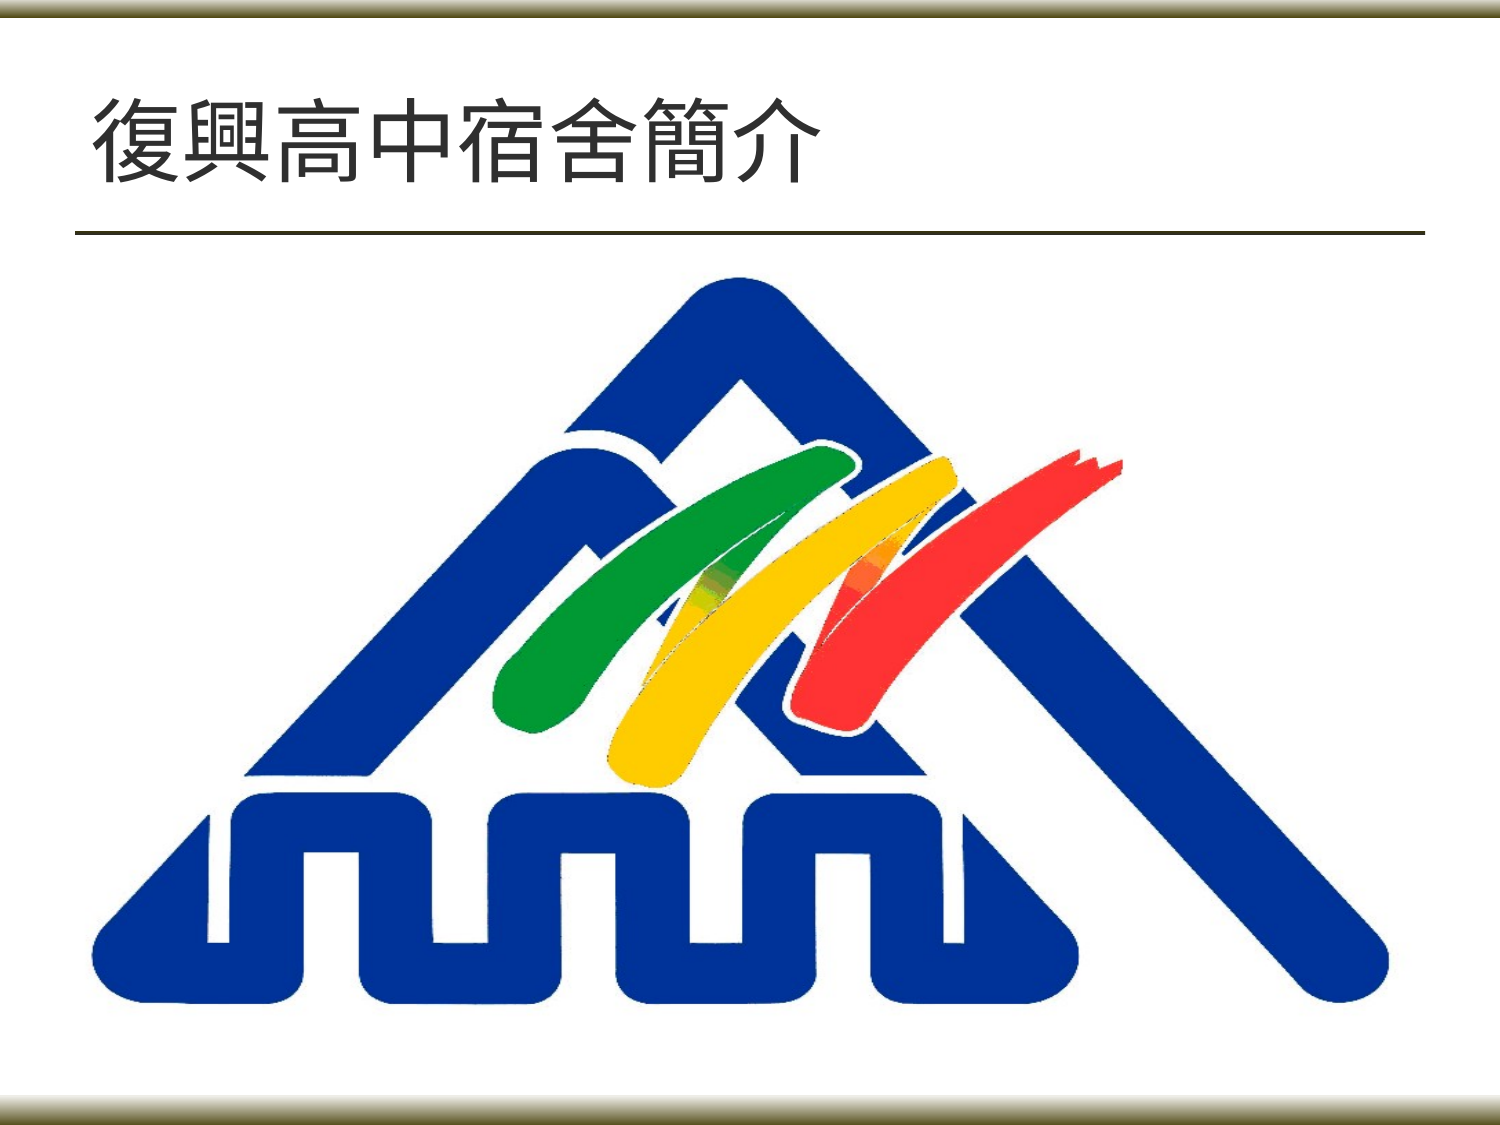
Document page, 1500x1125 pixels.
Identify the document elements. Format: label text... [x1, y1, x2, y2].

title 復興高中宿舍簡介 [75, 45, 1426, 233]
picture [64, 255, 1429, 1047]
